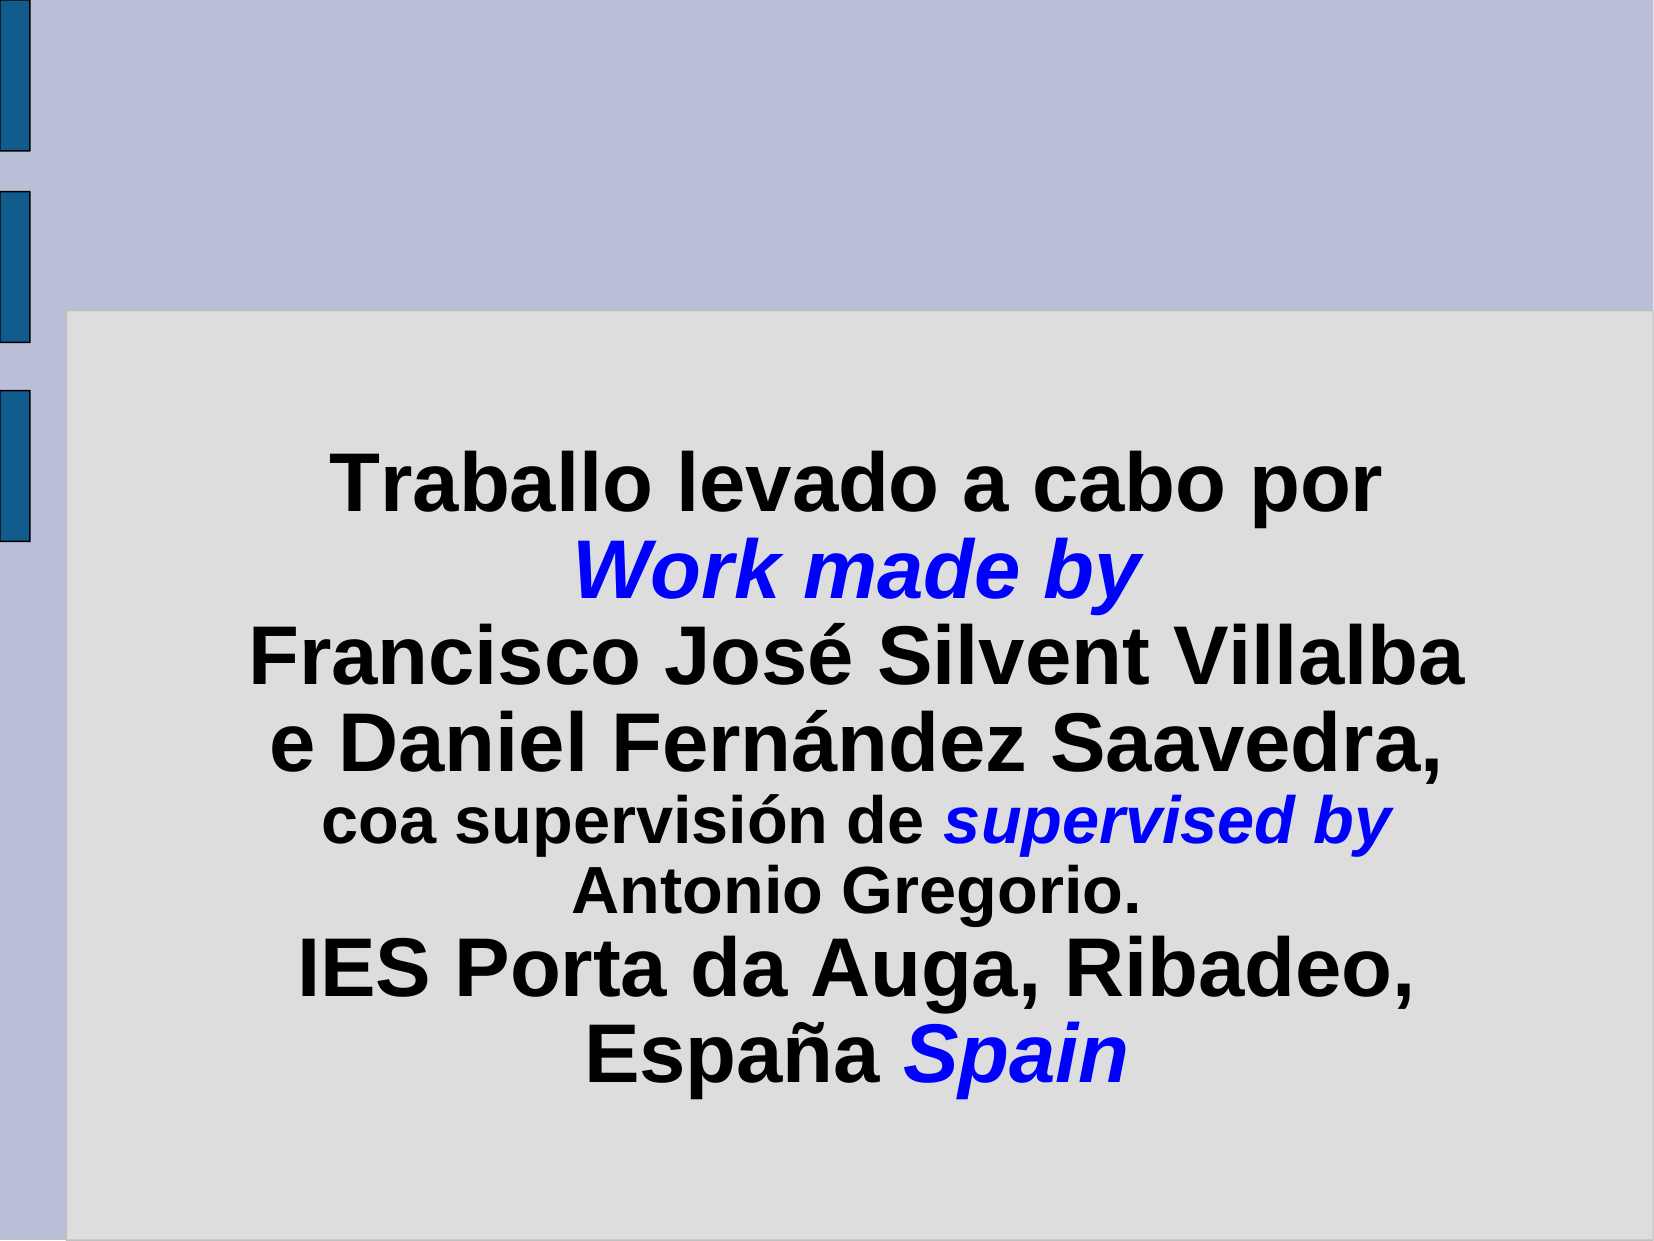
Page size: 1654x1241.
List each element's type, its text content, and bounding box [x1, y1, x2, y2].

text_box Traballo levado a cabo por Work made by Francisco José Silvent Villalba e Daniel Fernández Saavedra, coa supervisión de supervised by Antonio Gregorio. IES Porta da Auga, Ribadeo, España Spain [213, 434, 1501, 1109]
